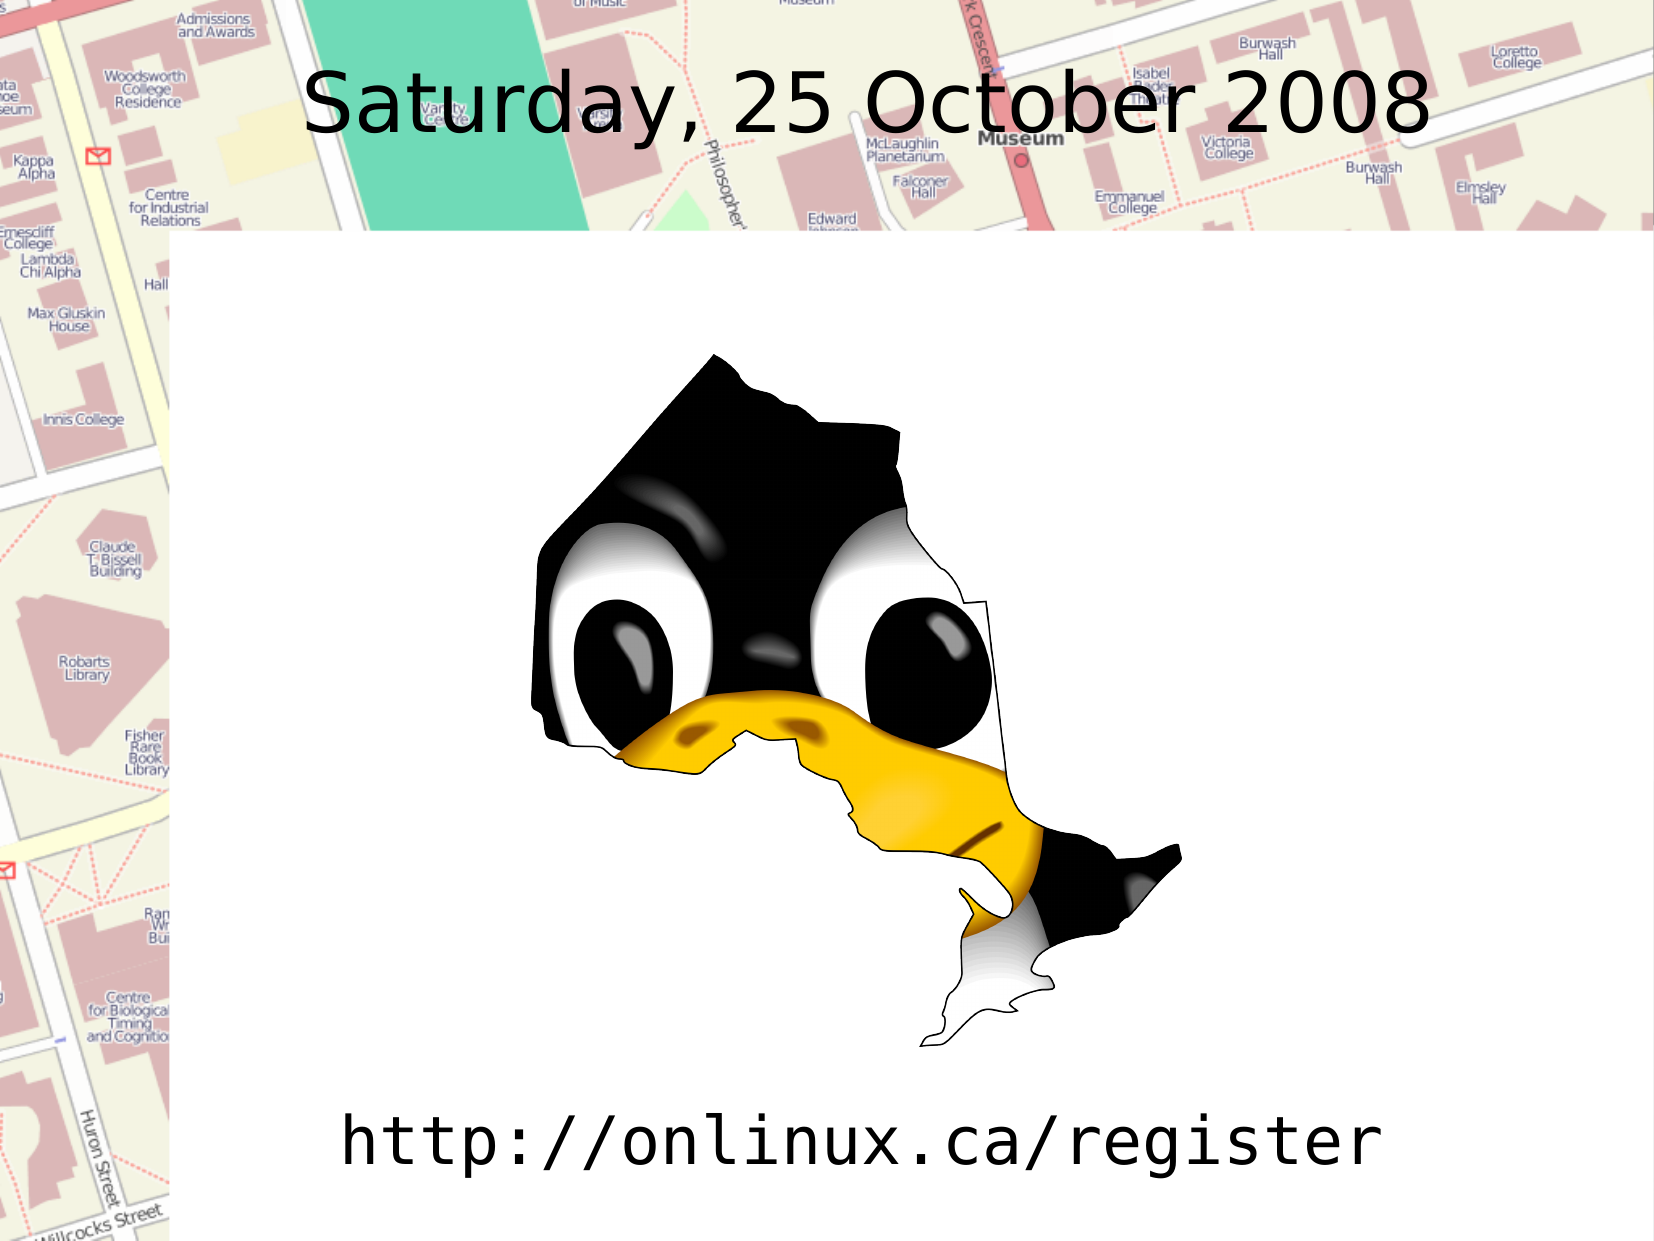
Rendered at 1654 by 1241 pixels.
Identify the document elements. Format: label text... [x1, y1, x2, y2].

title Saturday, 25 October 2008 [124, 0, 1613, 208]
picture [0, 0, 1654, 1241]
subtitle http://onlinux.ca/register [187, 169, 1538, 1181]
